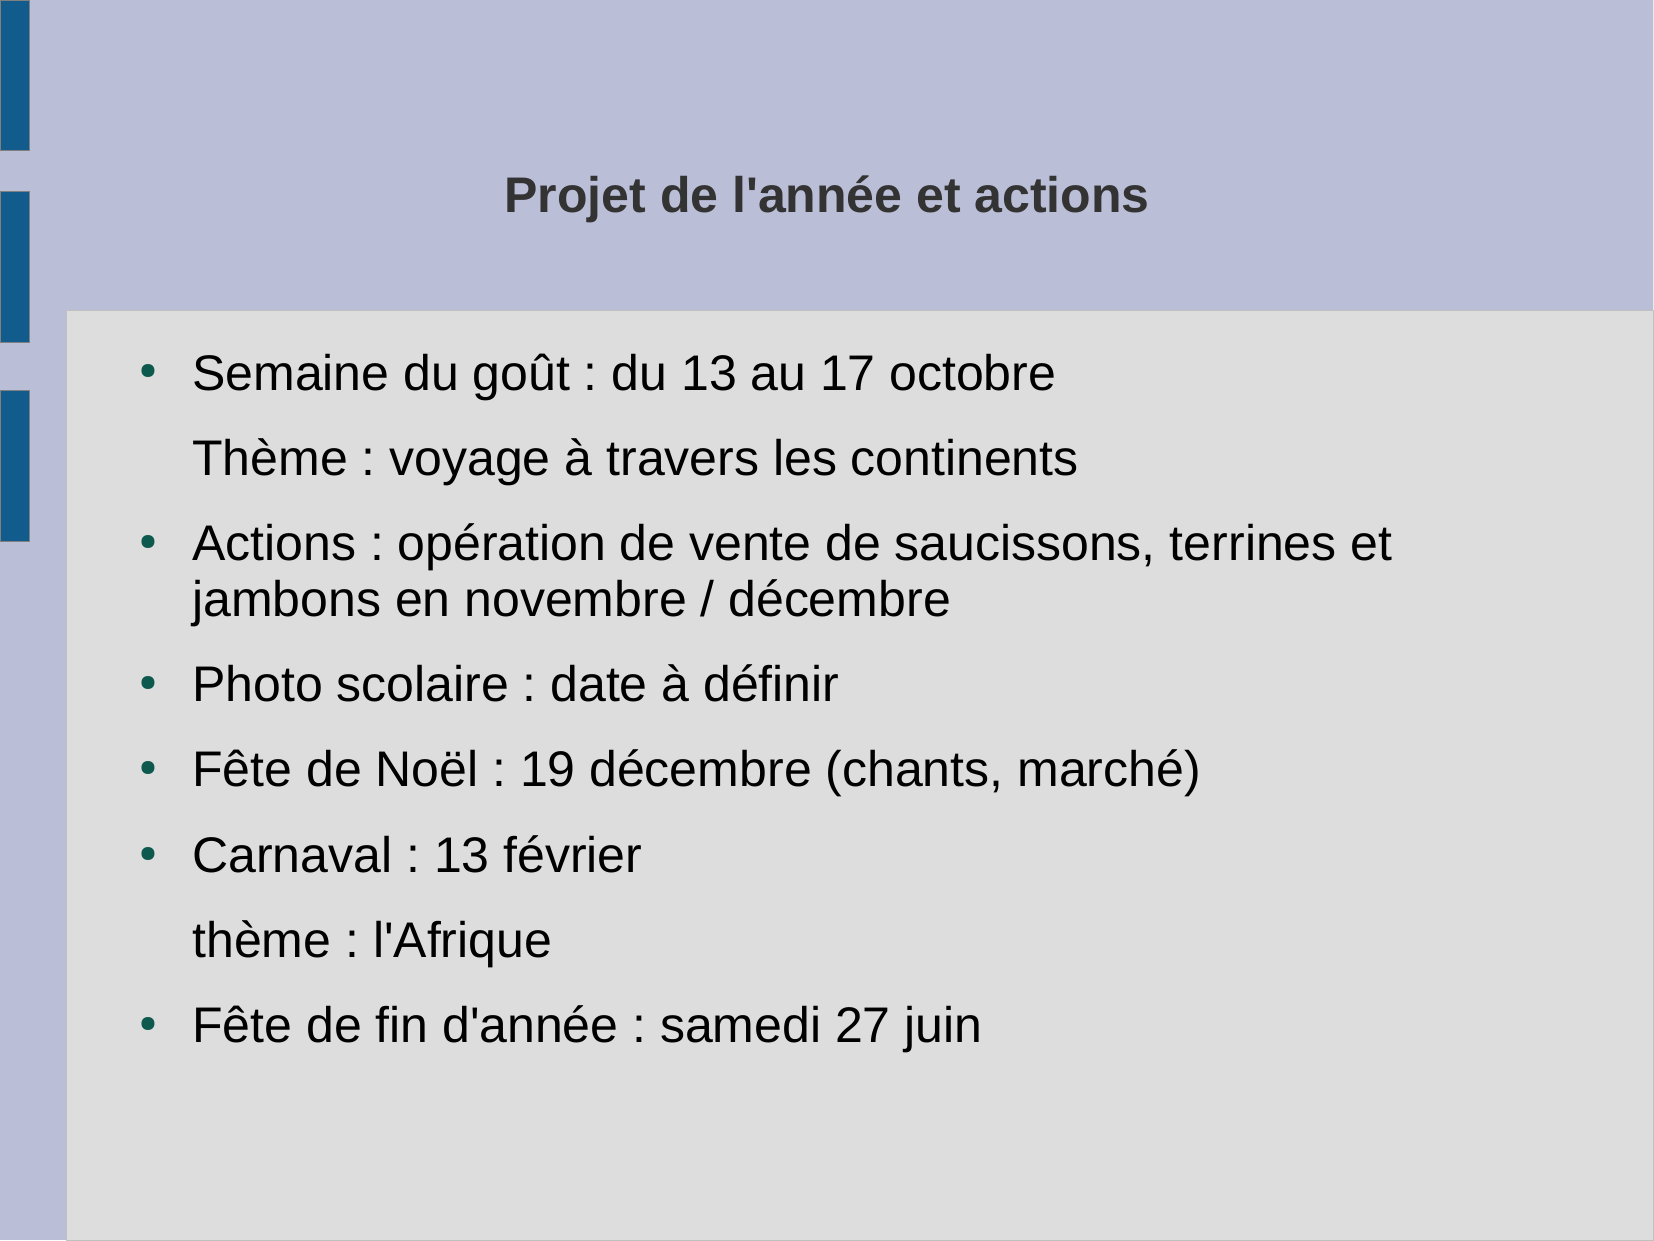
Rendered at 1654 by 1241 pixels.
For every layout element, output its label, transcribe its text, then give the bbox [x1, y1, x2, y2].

list Semaine du goût : du 13 au 17 octobre Thème : voyage à travers les continents Actions : opération de vente de saucissons, terrines et jambons en novembre / décembre Photo scolaire : date à définir Fête de Noël : 19 décembre (chants, marché) Carnaval : 13 février thème : l'Afrique Fête de fin d'année : samedi 27 juin [121, 344, 1534, 1127]
title Projet de l'année et actions [121, 91, 1534, 299]
